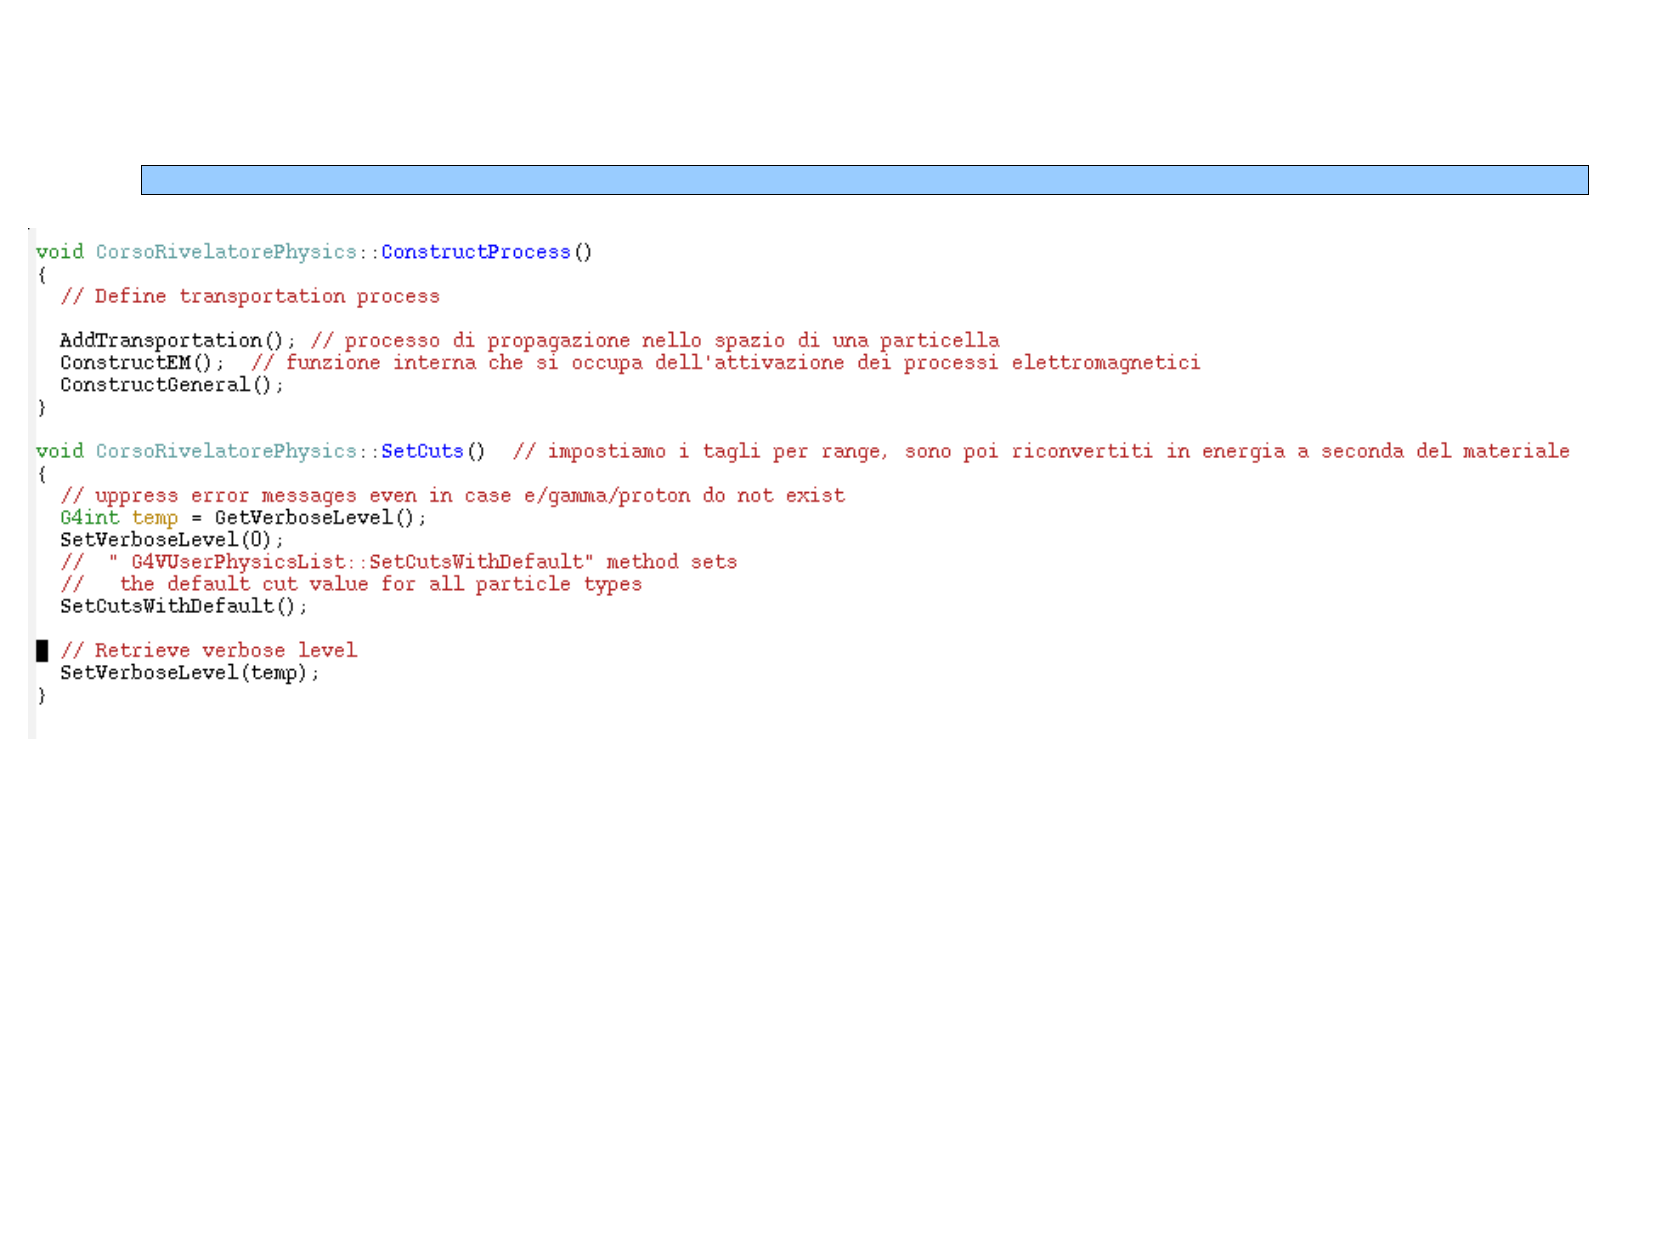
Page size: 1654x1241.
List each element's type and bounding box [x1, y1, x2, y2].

picture [28, 228, 1610, 739]
